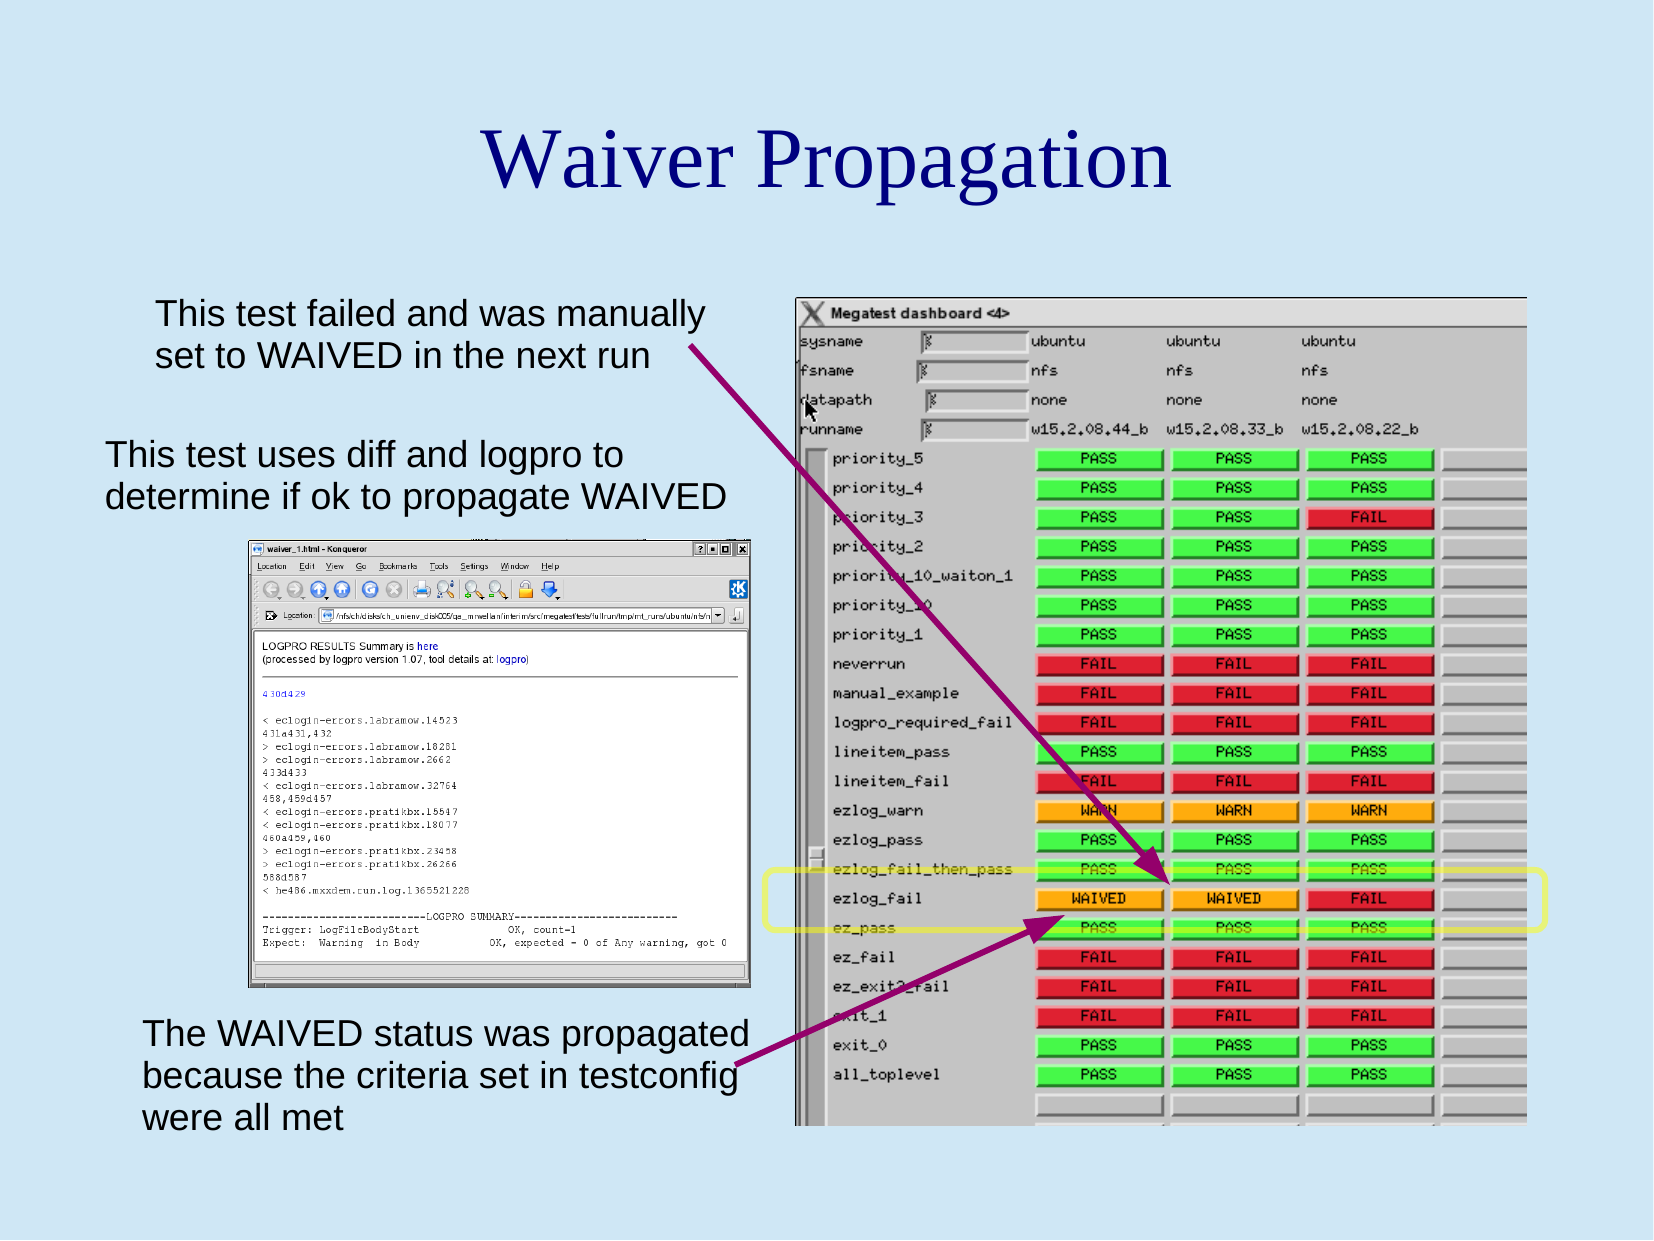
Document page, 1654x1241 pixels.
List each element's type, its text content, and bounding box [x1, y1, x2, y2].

picture [795, 934, 1013, 1033]
picture [795, 874, 1527, 927]
picture [795, 297, 1527, 866]
title Waiver Propagation [82, 55, 1571, 263]
text_box The WAIVED status was propagated because the criteria set in testconfig were all met [127, 1005, 766, 1146]
text_box This test uses diff and logpro to determine if ok to propagate WAIVED [90, 426, 841, 525]
picture [795, 521, 1140, 866]
picture [248, 539, 751, 988]
text_box This test failed and was manually set to WAIVED in the next run [140, 285, 722, 384]
picture [795, 934, 1527, 1126]
